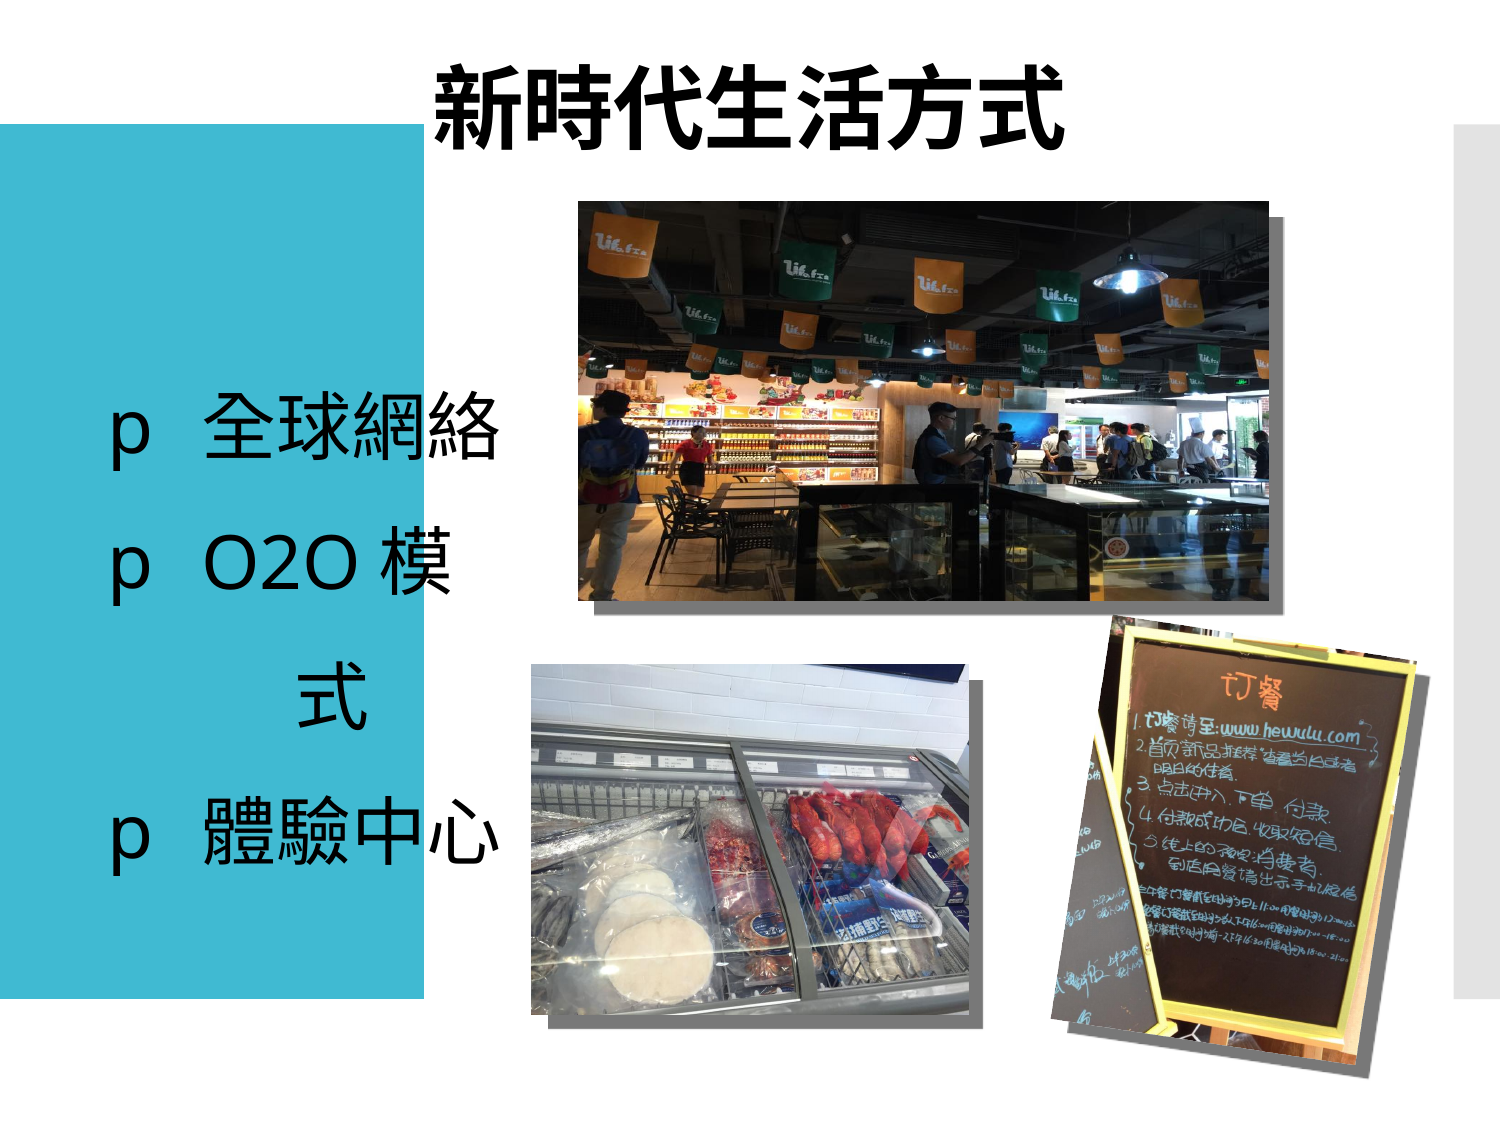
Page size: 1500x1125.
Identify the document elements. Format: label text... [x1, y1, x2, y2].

picture [578, 201, 1269, 601]
title 新時代生活方式 [120, 0, 1381, 225]
picture [531, 664, 969, 1015]
text_box 全球網絡 O2O模式 體驗中心 [92, 327, 544, 737]
picture [1050, 617, 1417, 1065]
